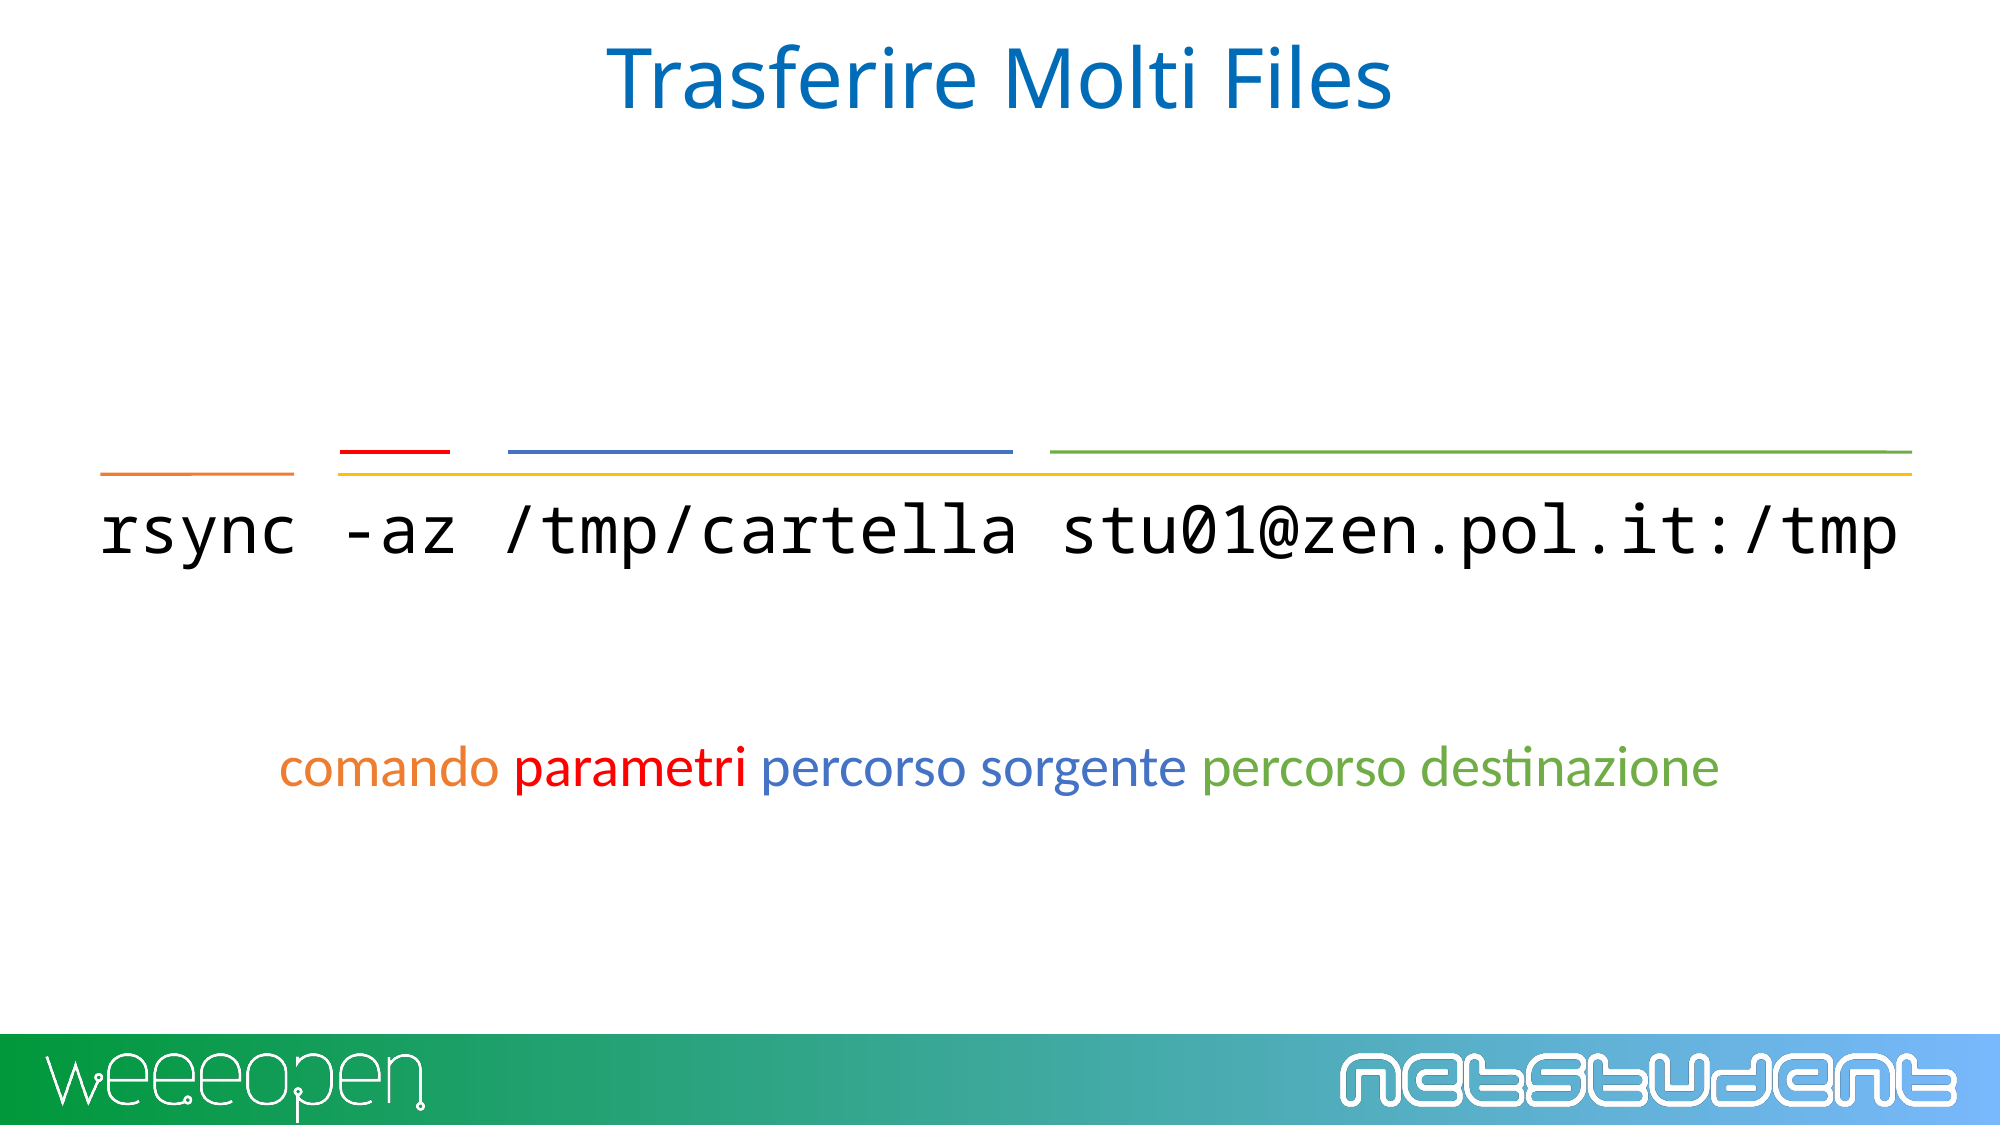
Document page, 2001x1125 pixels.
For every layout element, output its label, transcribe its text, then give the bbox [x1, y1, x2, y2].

title Trasferire Molti Files [43, 29, 1959, 136]
picture [1340, 1053, 1957, 1107]
text_box comando parametri percorso sorgente percorso destinazione [264, 720, 1736, 806]
picture [45, 1053, 425, 1123]
text_box rsync -az /tmp/cartella stu01@zen.pol.it:/tmp [85, 479, 1915, 575]
